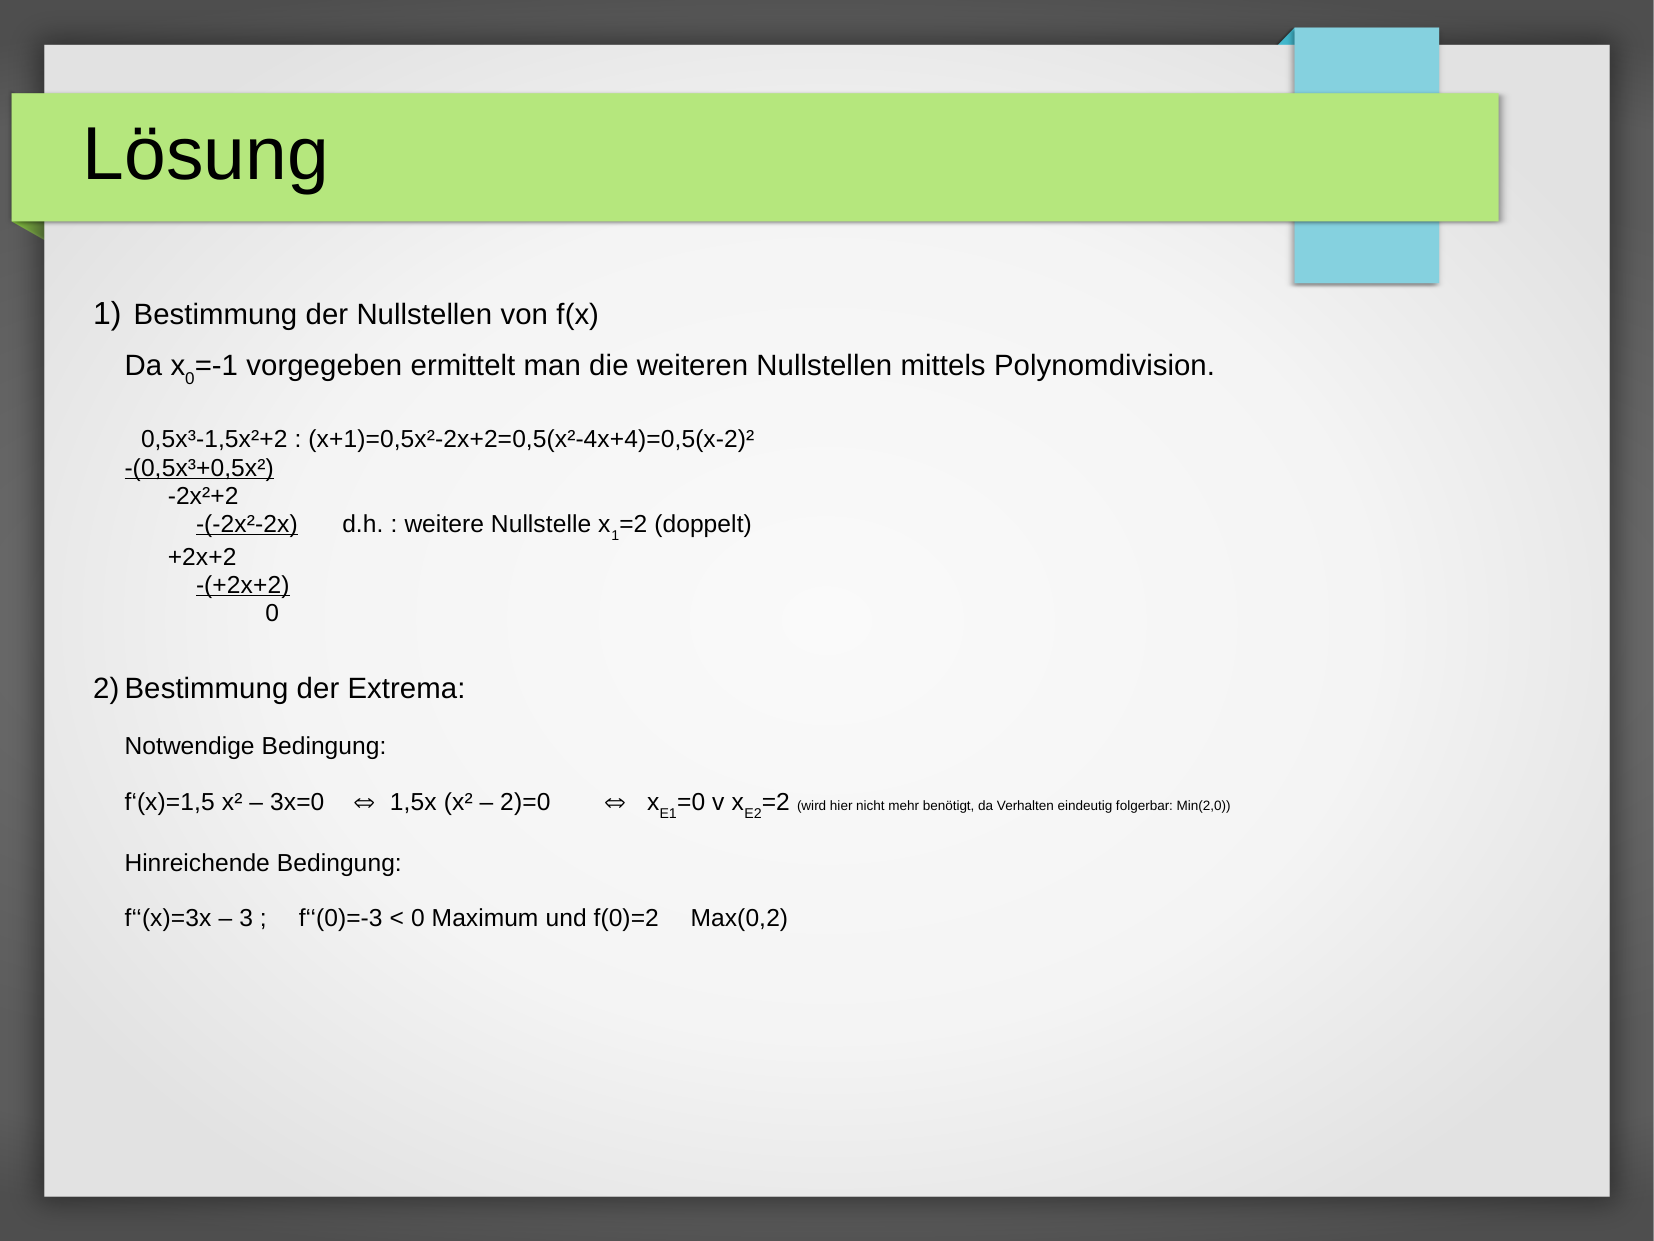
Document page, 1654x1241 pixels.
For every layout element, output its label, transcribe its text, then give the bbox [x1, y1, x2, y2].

title Lösung [82, 94, 1264, 213]
list Bestimmung der Nullstellen von f(x) Da x0=-1 vorgegeben ermittelt man die weiteren Nullstellen mittels Polynomdivision. 0,5x³-1,5x²+2 : (x+1)=0,5x²-2x+2=0,5(x²-4x+4)=0,5(x-2)² -(0,5x³+0,5x²) -2x²+2 -(-2x²-2x) d.h. : weitere Nullstelle x1=2 (doppelt) +2x+2 -(+2x+2) 0 Bestimmung der Extrema: Notwendige Bedingung: f‘(x)=1,5 x² – 3x=0 ⇔ 1,5x (x² – 2)=0 ⇔ xE1=0 v xE2=2 (wird hier nicht mehr benötigt, da Verhalten eindeutig folgerbar: Min(2,0)) Hinreichende Bedingung: f‘‘(x)=3x – 3 ; f‘‘(0)=-3 < 0 Maximum und f(0)=2 Max(0,2) [82, 295, 1571, 1015]
picture [0, 0, 1654, 1241]
